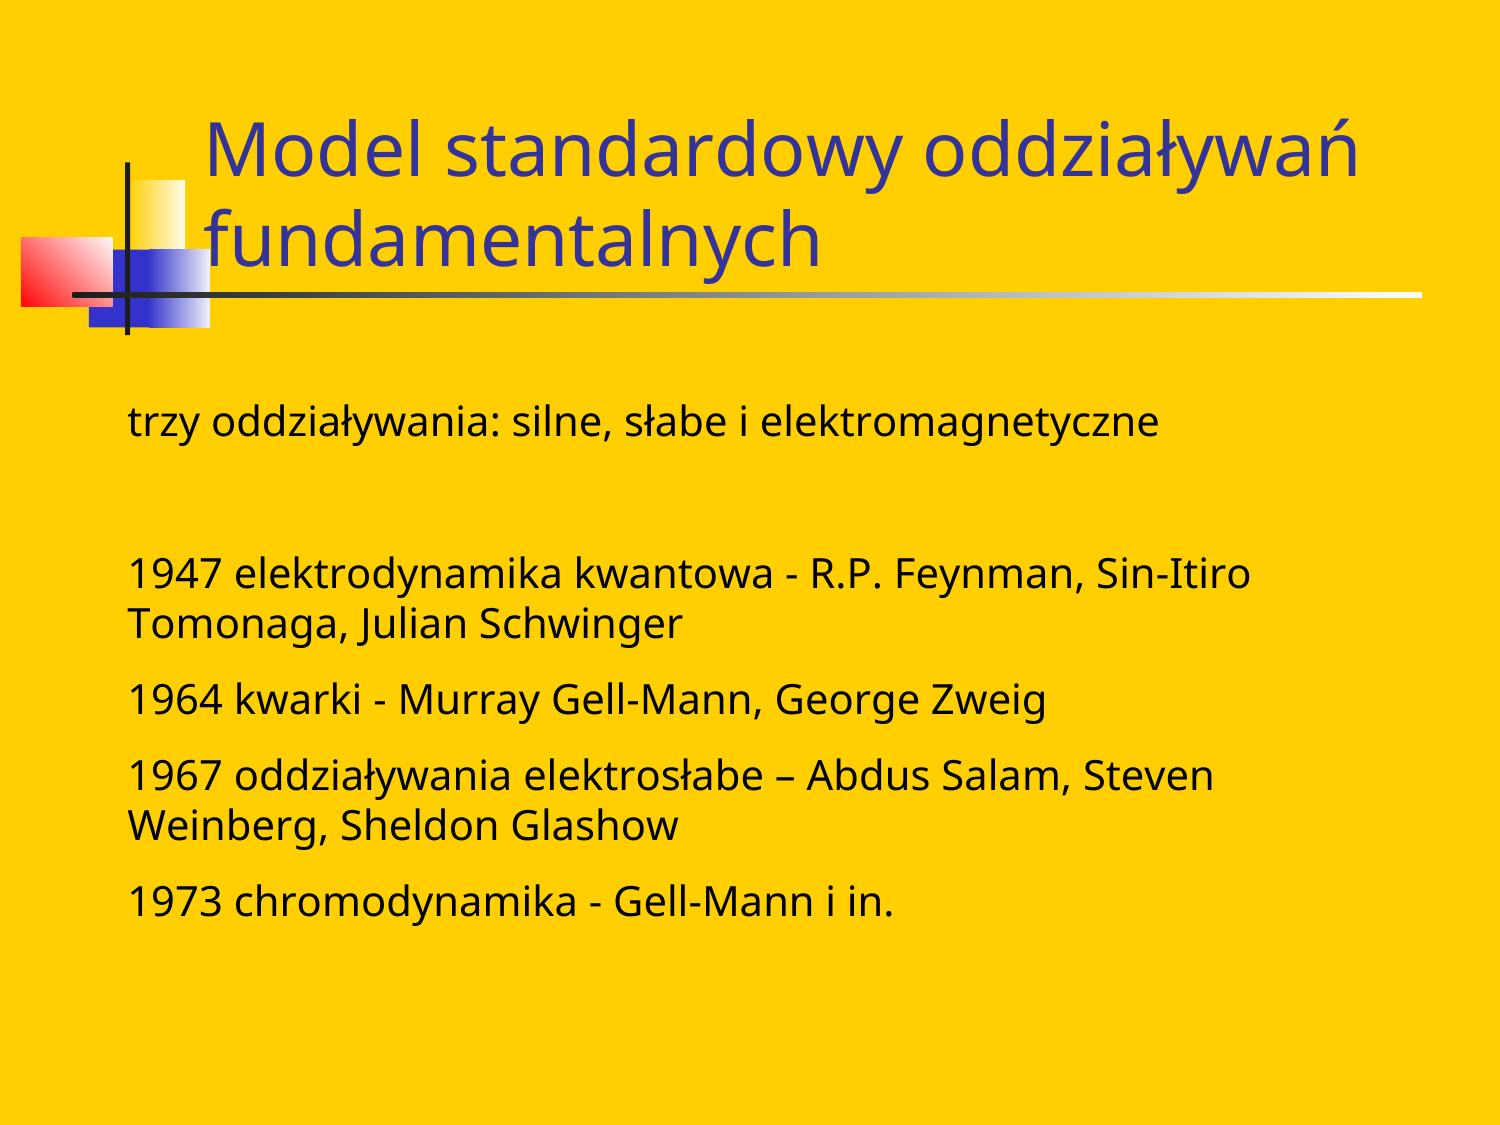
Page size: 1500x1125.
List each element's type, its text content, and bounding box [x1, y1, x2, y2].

title Model standardowy oddziaływań fundamentalnych [188, 93, 1468, 289]
text_box trzy oddziaływania: silne, słabe i elektromagnetyczne 1947 elektrodynamika kwantowa - R.P. Feynman, Sin-Itiro Tomonaga, Julian Schwinger 1964 kwarki - Murray Gell-Mann, George Zweig 1967 oddziaływania elektrosłabe – Abdus Salam, Steven Weinberg, Sheldon Glashow 1973 chromodynamika - Gell-Mann i in. [112, 387, 1401, 934]
